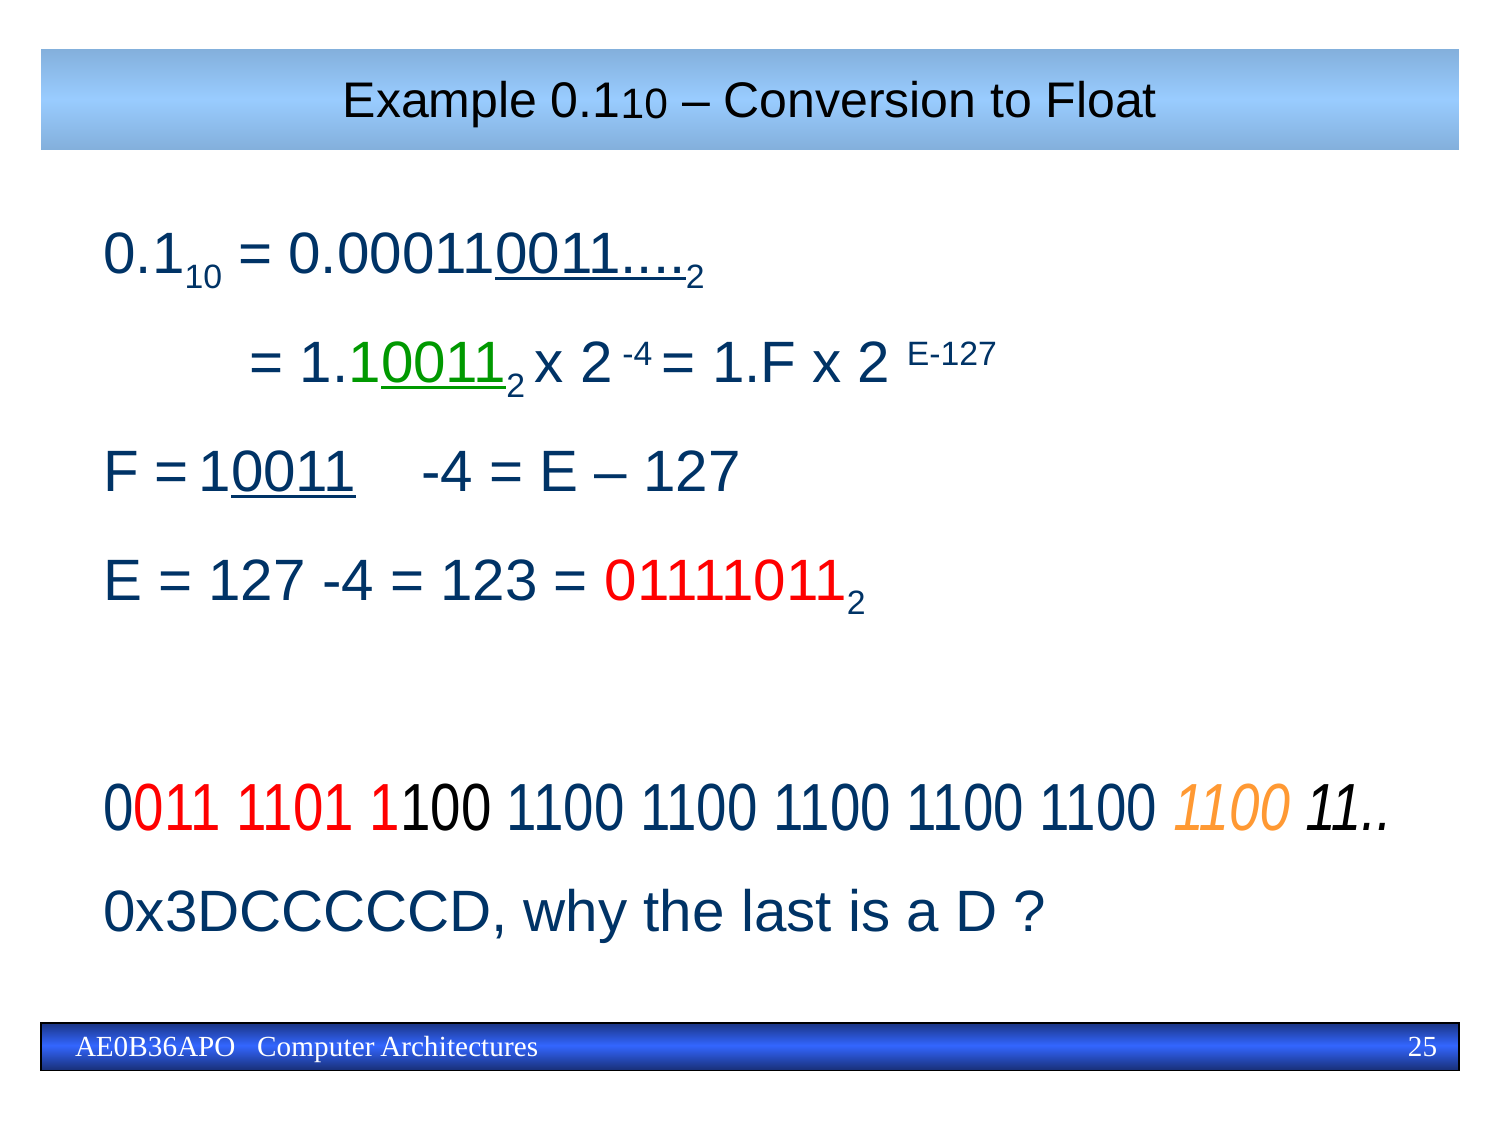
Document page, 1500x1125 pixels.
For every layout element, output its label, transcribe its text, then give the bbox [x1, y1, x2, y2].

text_box 0.110 = 0.000110011....2 = 1.100112 x 2 -4 = 1.F x 2 E-127 F = 10011 -4 = E – 127 E = 127 -4 = 123 = 011110112 0011 1101 1100 1100 1100 1100 1100 1100 1100 11.. 0x3DCCCCCD, why the last is a D ? [88, 208, 1477, 951]
title Example 0.110 – Conversion to Float [41, 49, 1459, 150]
